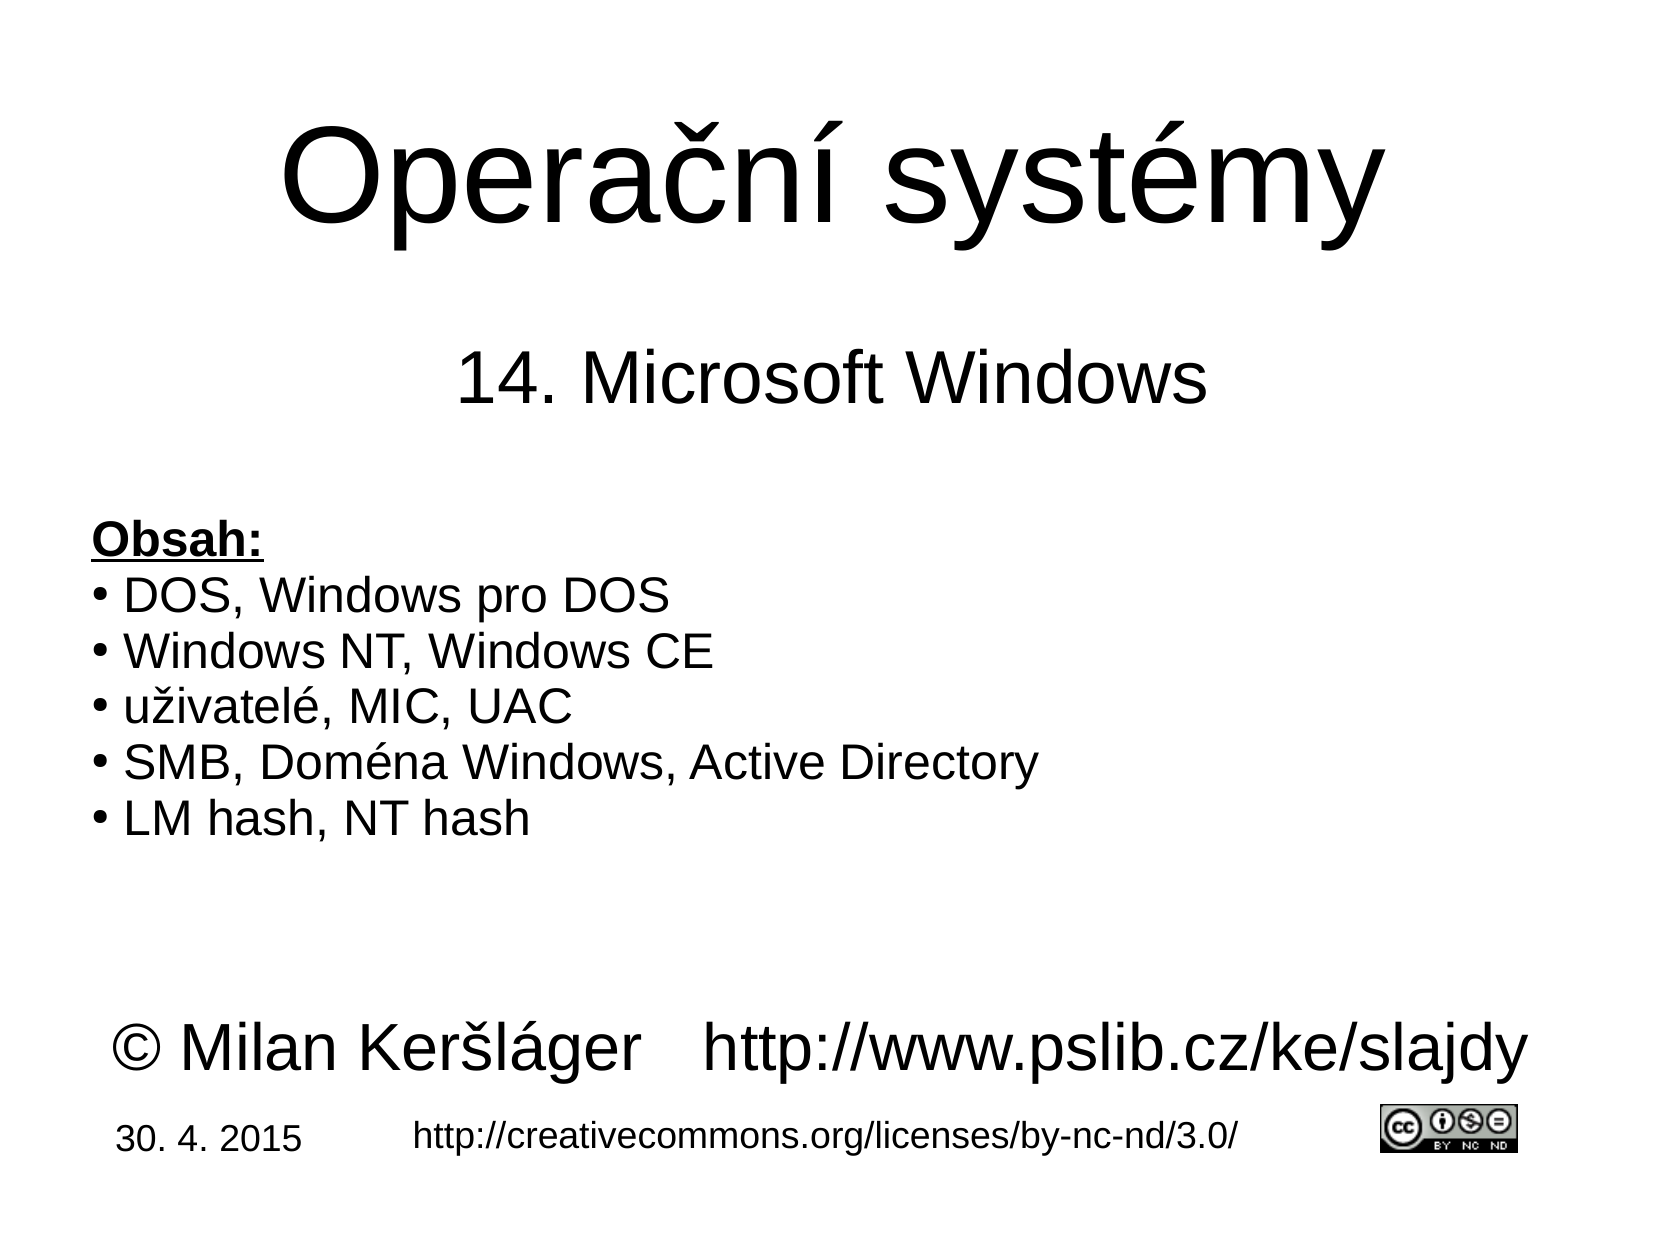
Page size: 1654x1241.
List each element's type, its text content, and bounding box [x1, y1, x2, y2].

picture [1380, 1104, 1518, 1153]
title Operační systémy 14. Microsoft Windows [88, 56, 1577, 461]
text_box http://creativecommons.org/licenses/by-nc-nd/3.0/ [339, 1107, 1313, 1165]
text_box 30. 4. 2015 [100, 1110, 337, 1168]
list © Milan Keršláger http://www.pslib.cz/ke/slajdy [76, 1009, 1565, 1087]
text_box Obsah: DOS, Windows pro DOS Windows NT, Windows CE uživatelé, MIC, UAC SMB, Doména Windows, Active Directory LM hash, NT hash [76, 503, 1583, 854]
